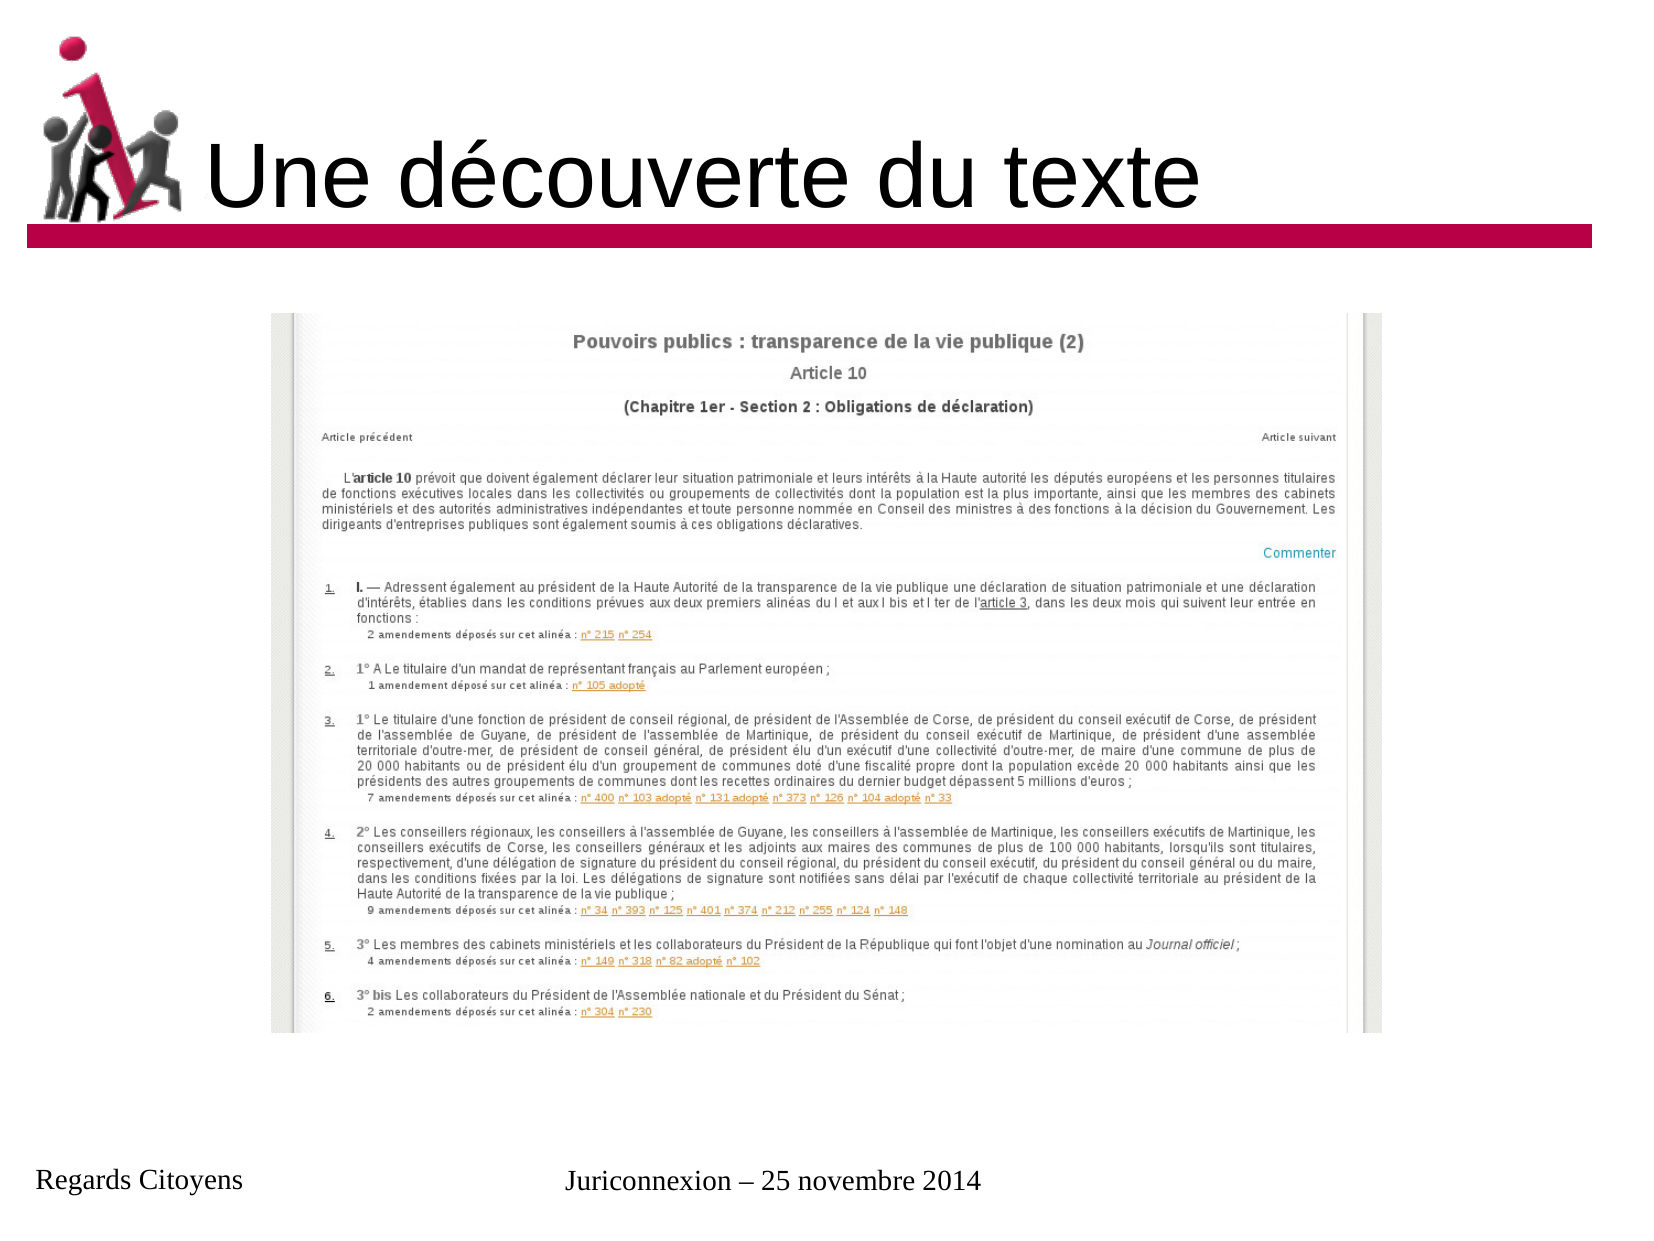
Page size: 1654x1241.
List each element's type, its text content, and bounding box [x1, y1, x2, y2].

title Une découverte du texte [204, 72, 1593, 280]
picture [27, 31, 208, 224]
picture [271, 313, 1382, 1033]
